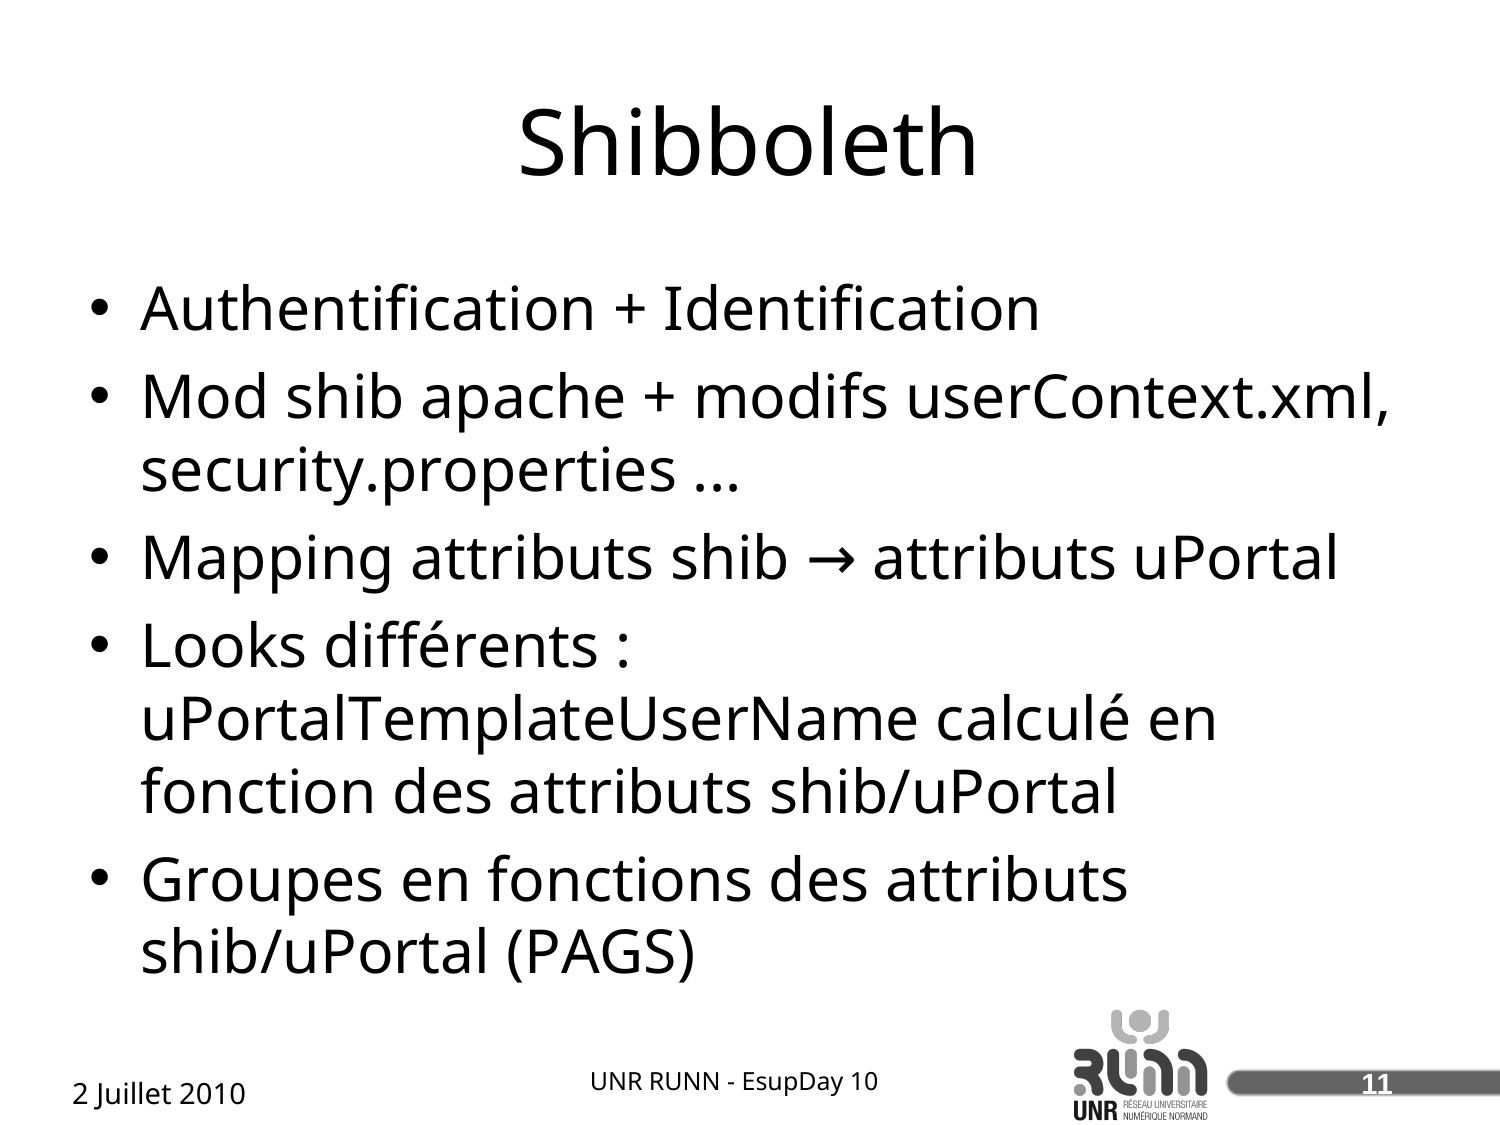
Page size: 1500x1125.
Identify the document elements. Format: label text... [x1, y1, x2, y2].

title Shibboleth [75, 13, 1426, 262]
list Authentification + Identification Mod shib apache + modifs userContext.xml, security.properties ... Mapping attributs shib → attributs uPortal Looks différents : uPortalTemplateUserName calculé en fonction des attributs shib/uPortal Groupes en fonctions des attributs shib/uPortal (PAGS) [75, 262, 1426, 1006]
picture [1068, 1006, 1213, 1125]
picture [1220, 1065, 1500, 1103]
